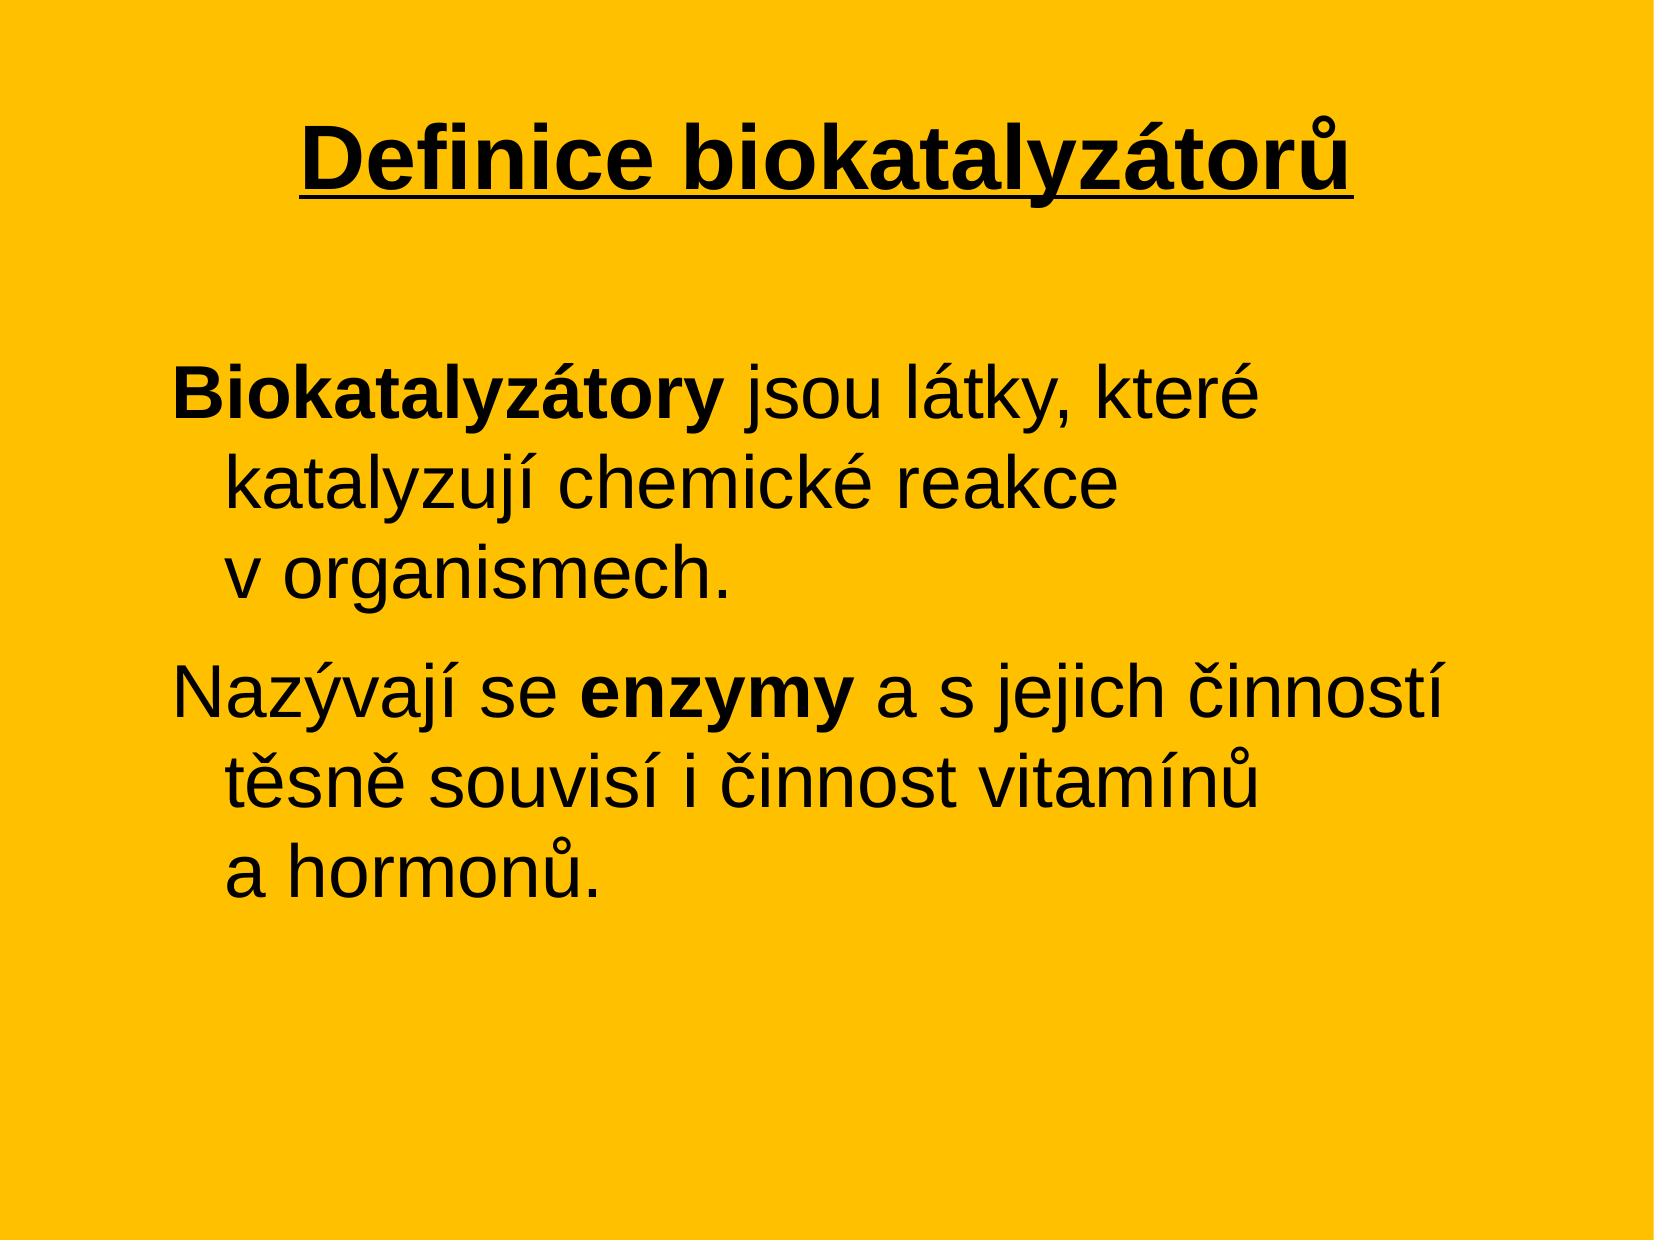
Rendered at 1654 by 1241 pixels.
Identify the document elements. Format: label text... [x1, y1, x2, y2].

list Biokatalyzátory jsou látky, které katalyzují chemické reakce v organismech. Nazývají se enzymy a s jejich činností těsně souvisí i činnost vitamínů a hormonů. [82, 233, 1571, 1007]
title Definice biokatalyzátorů [82, 49, 1571, 233]
